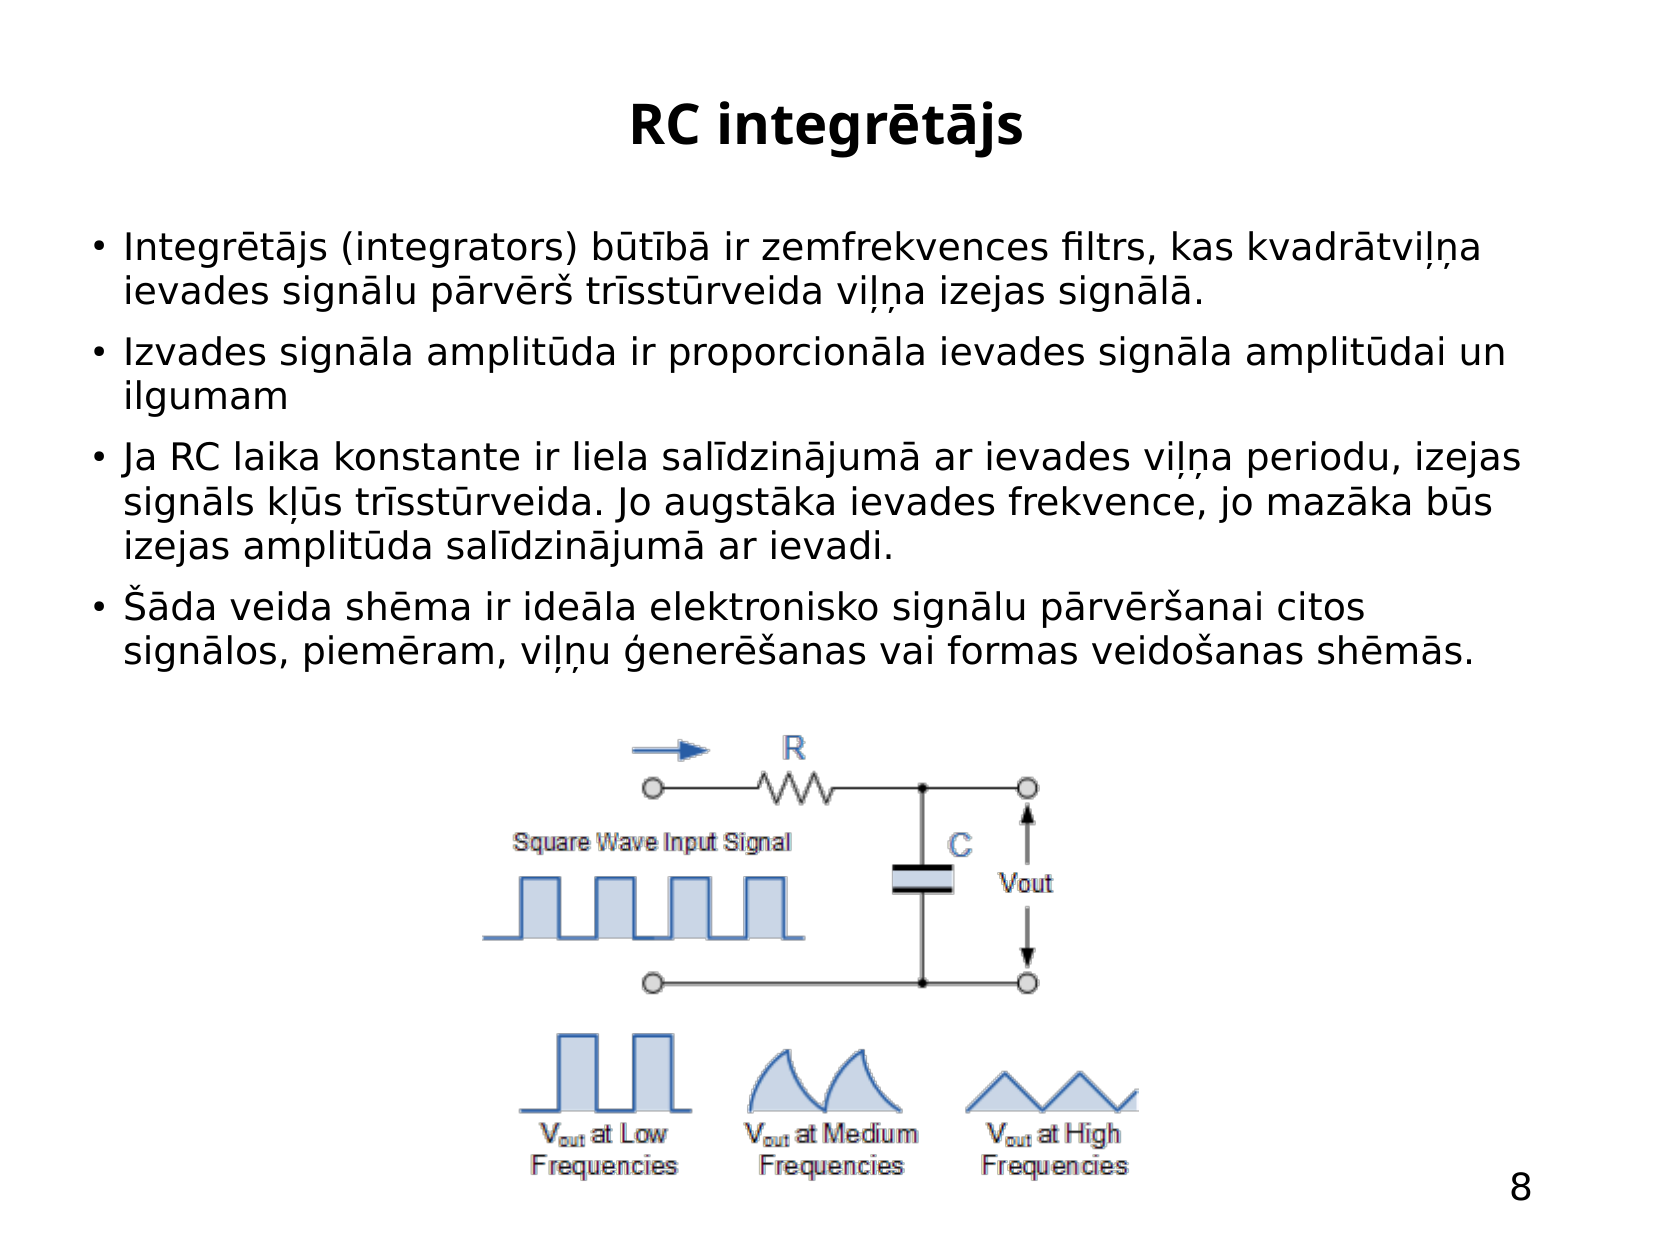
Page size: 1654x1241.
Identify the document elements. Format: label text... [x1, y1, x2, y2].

list Integrētājs (integrators) būtībā ir zemfrekvences filtrs, kas kvadrātviļņa ievades signālu pārvērš trīsstūrveida viļņa izejas signālā. Izvades signāla amplitūda ir proporcionāla ievades signāla amplitūdai un ilgumam Ja RC laika konstante ir liela salīdzinājumā ar ievades viļņa periodu, izejas signāls kļūs trīsstūrveida. Jo augstāka ievades frekvence, jo mazāka būs izejas amplitūda salīdzinājumā ar ievadi. Šāda veida shēma ir ideāla elektronisko signālu pārvēršanai citos signālos, piemēram, viļņu ģenerēšanas vai formas veidošanas shēmās. [82, 225, 1538, 683]
title RC integrētājs [82, 49, 1571, 196]
picture [482, 726, 1139, 1185]
